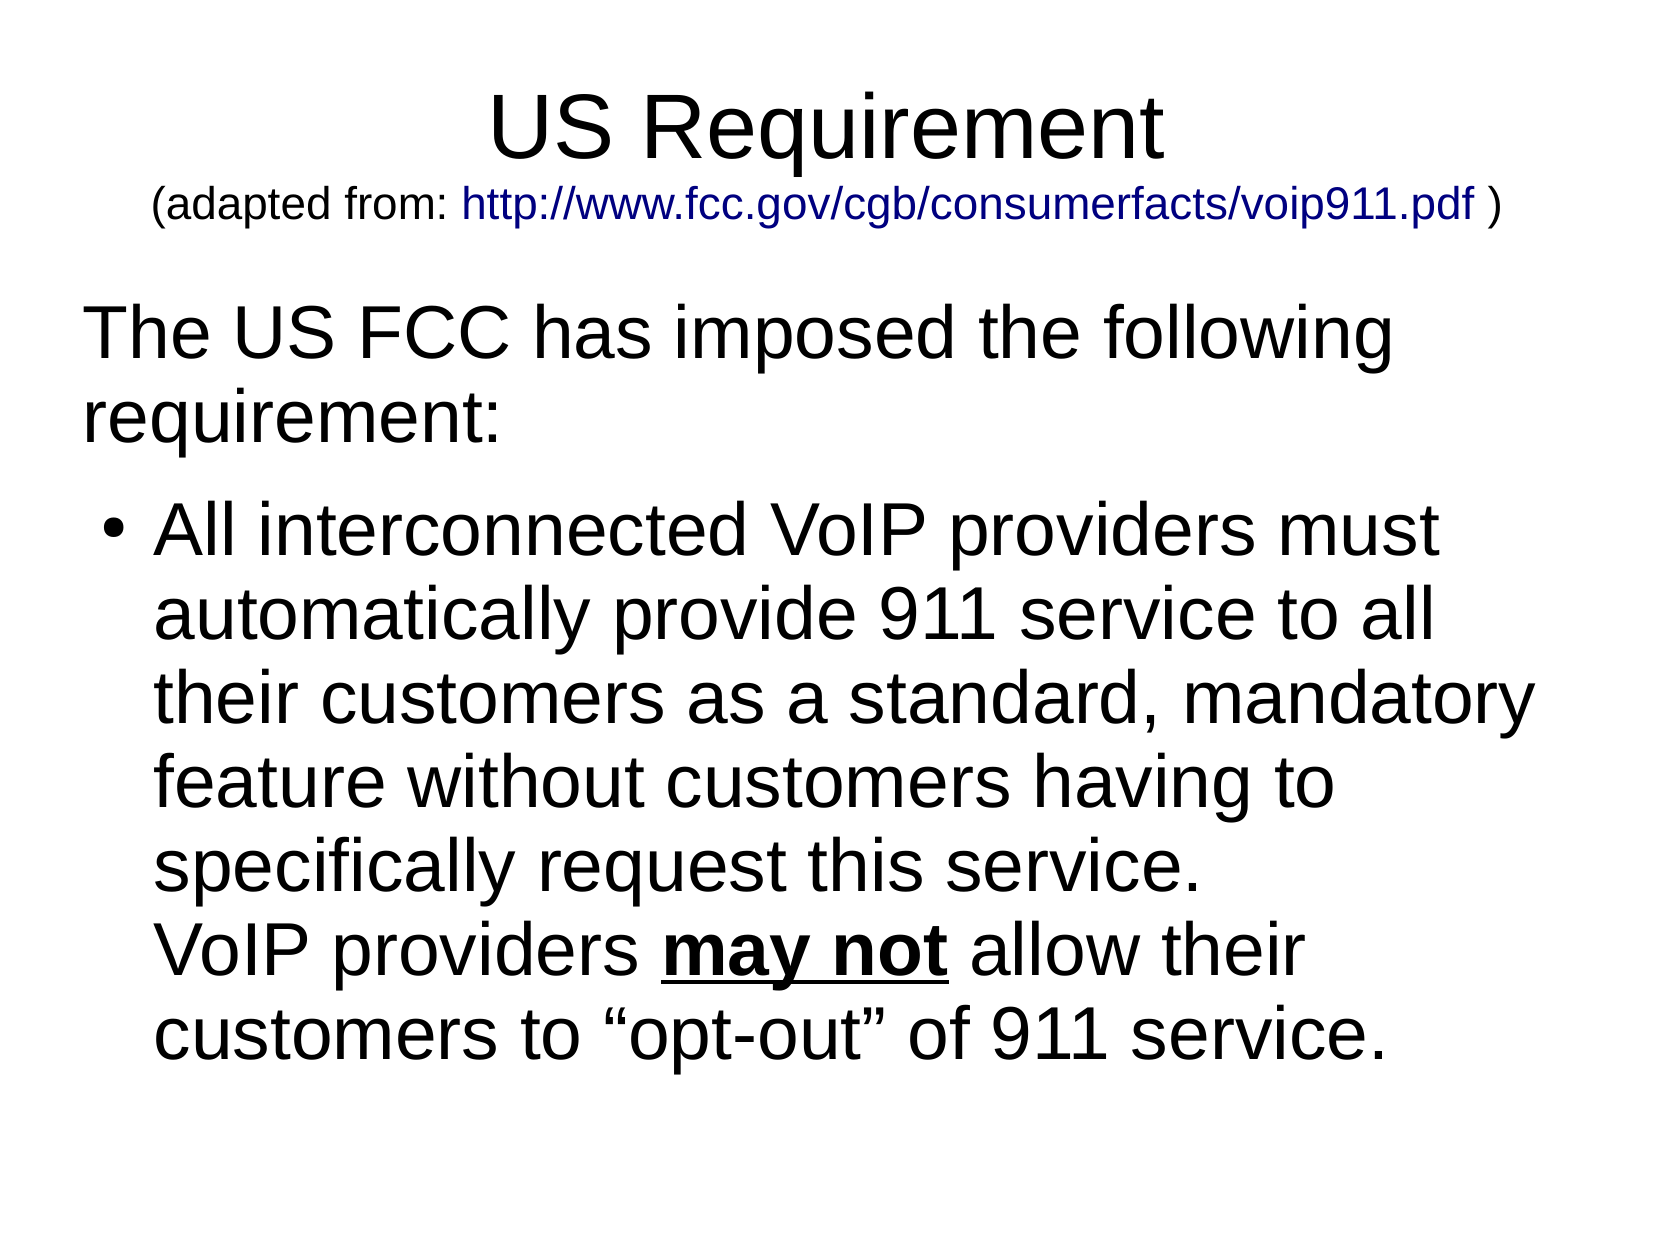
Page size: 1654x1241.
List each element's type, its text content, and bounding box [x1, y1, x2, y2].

list The US FCC has imposed the following requirement: All interconnected VoIP providers must automatically provide 911 service to all their customers as a standard, mandatory feature without customers having to specifically request this service. VoIP providers may not allow their customers to “opt-out” of 911 service. [82, 290, 1571, 1094]
title US Requirement (adapted from: http://www.fcc.gov/cgb/consumerfacts/voip911.pdf ) [82, 56, 1571, 250]
